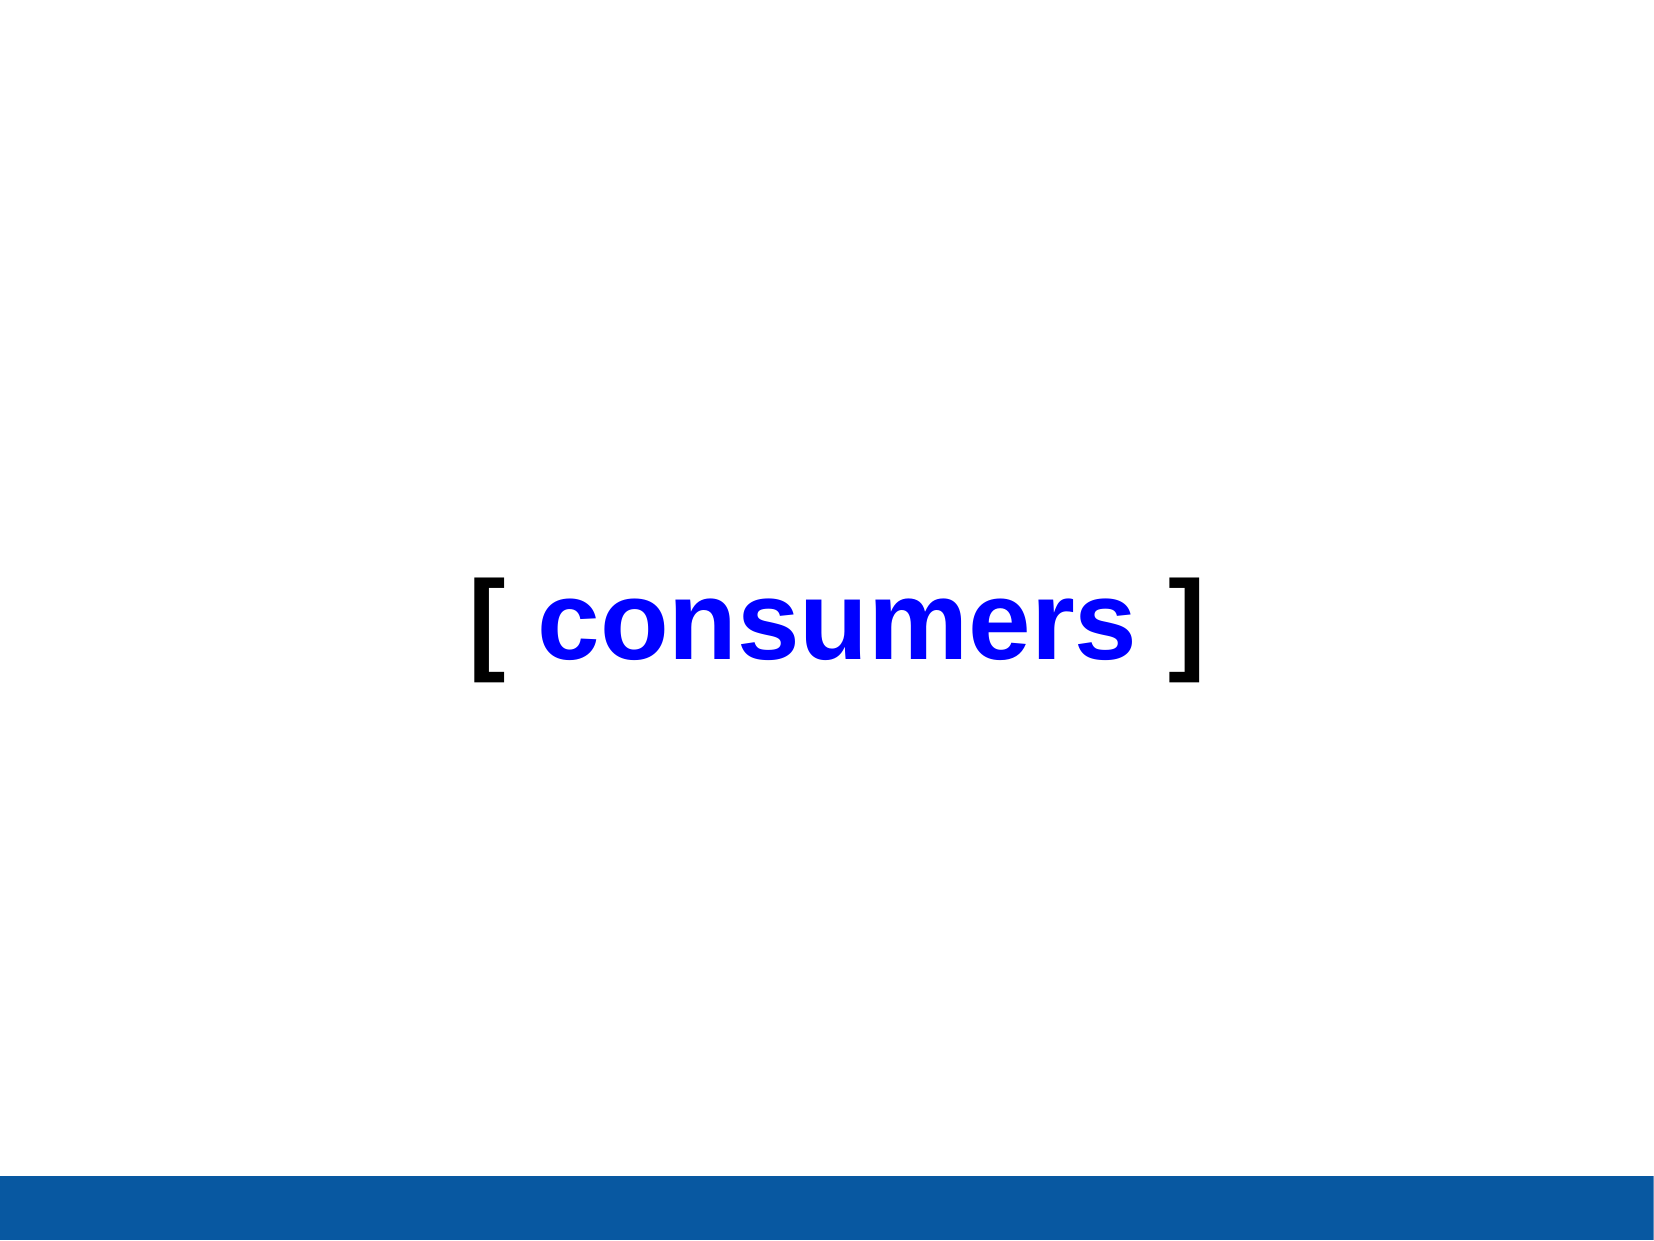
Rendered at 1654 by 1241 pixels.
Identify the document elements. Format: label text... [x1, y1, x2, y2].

title [ consumers ] [0, 517, 1654, 723]
picture [0, 1176, 1654, 1240]
